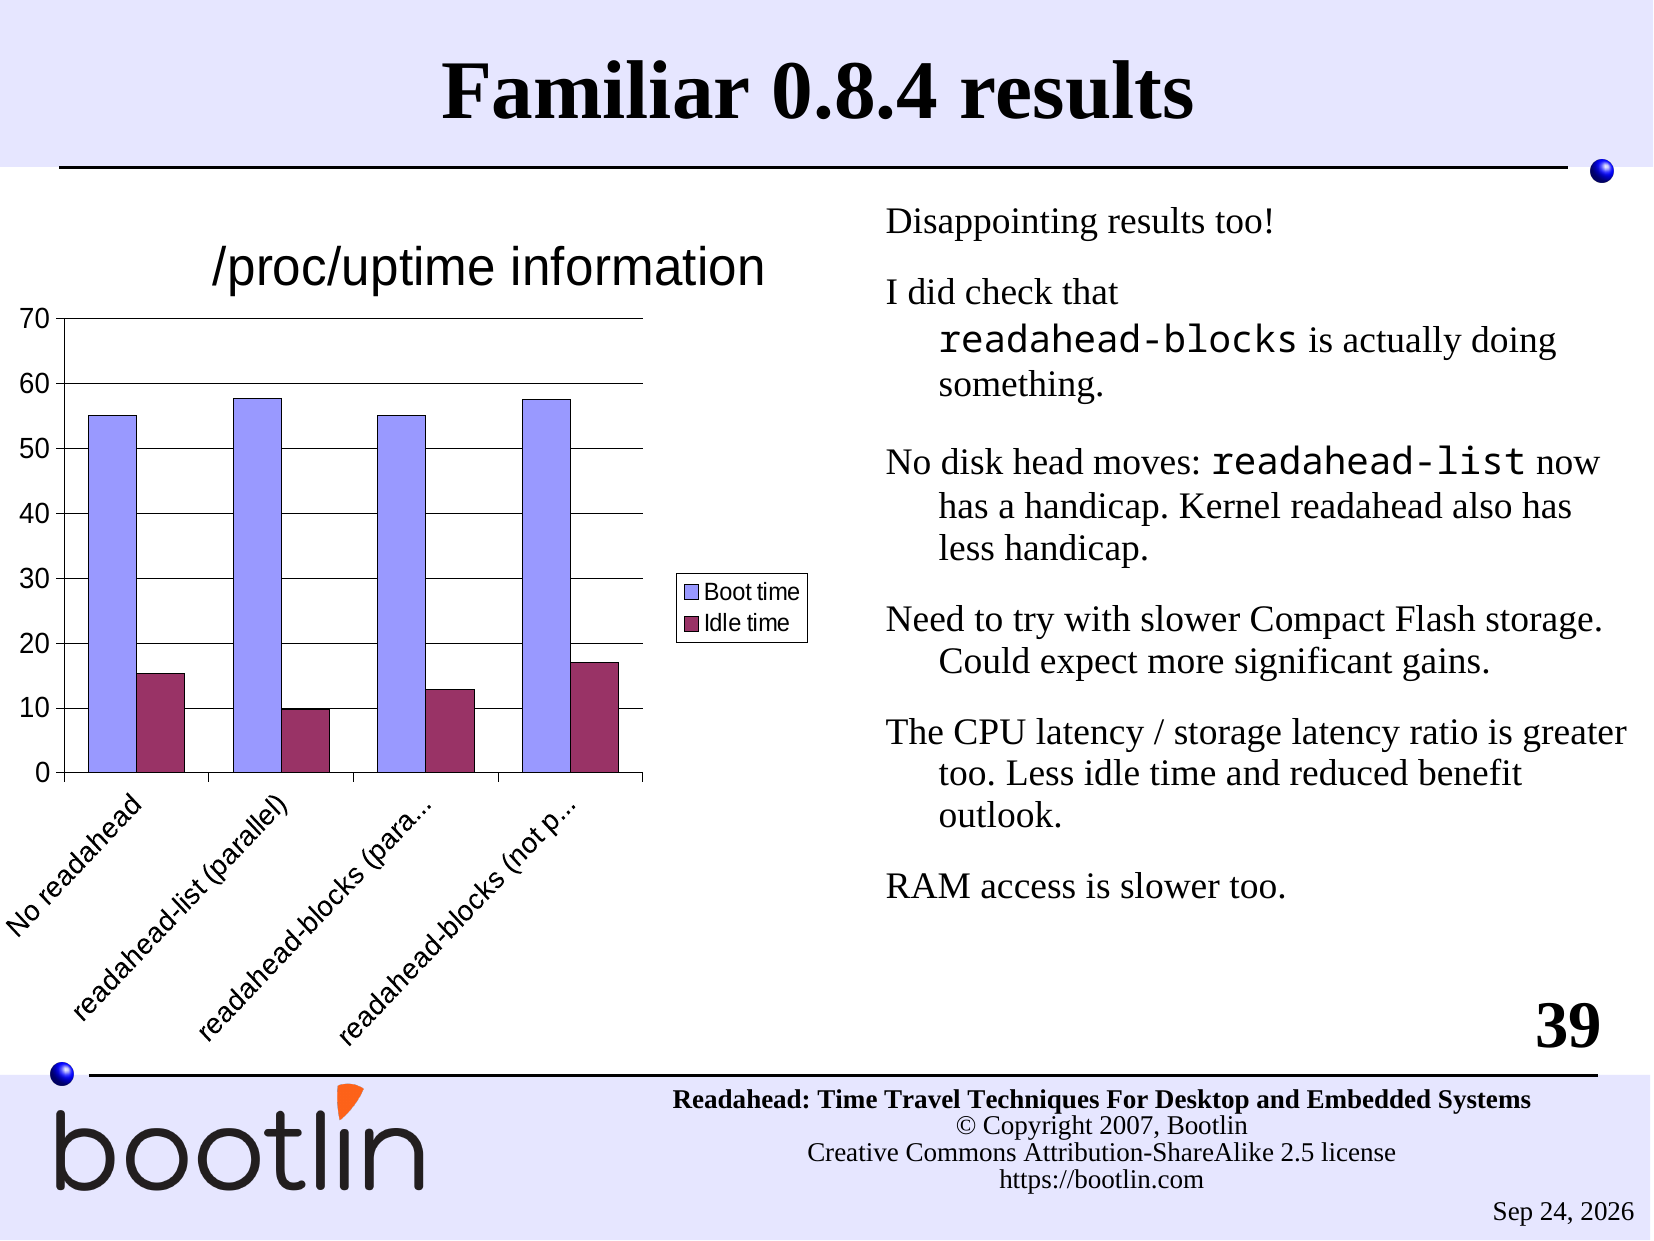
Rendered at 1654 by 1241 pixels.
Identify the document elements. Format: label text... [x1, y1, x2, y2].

picture [17, 1060, 462, 1230]
title Familiar 0.8.4 results [33, 29, 1604, 153]
list Disappointing results too! I did check that readahead-blocks is actually doing something. No disk head moves: readahead-list now has a handicap. Kernel readahead also has less handicap. Need to try with slower Compact Flash storage. Could expect more significant gains. The CPU latency / storage latency ratio is greater too. Less idle time and reduced benefit outlook. RAM access is slower too. [867, 199, 1630, 1050]
chart [0, 202, 854, 1053]
